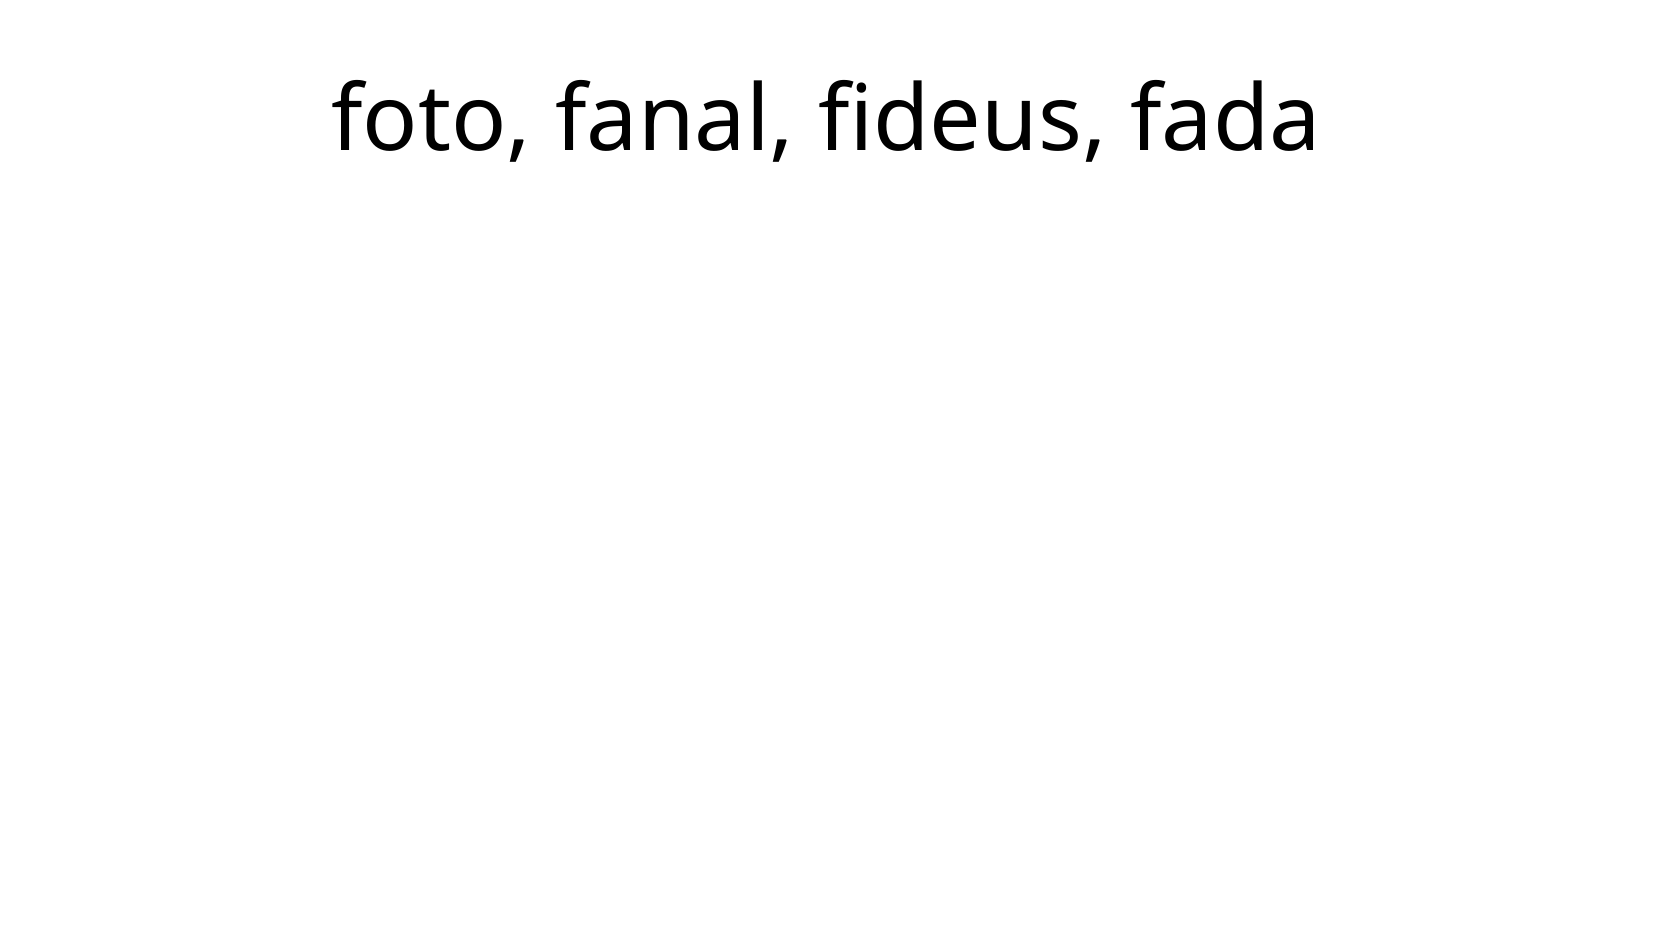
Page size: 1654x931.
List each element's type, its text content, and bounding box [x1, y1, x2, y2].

title foto, fanal, fideus, fada [82, 37, 1571, 193]
